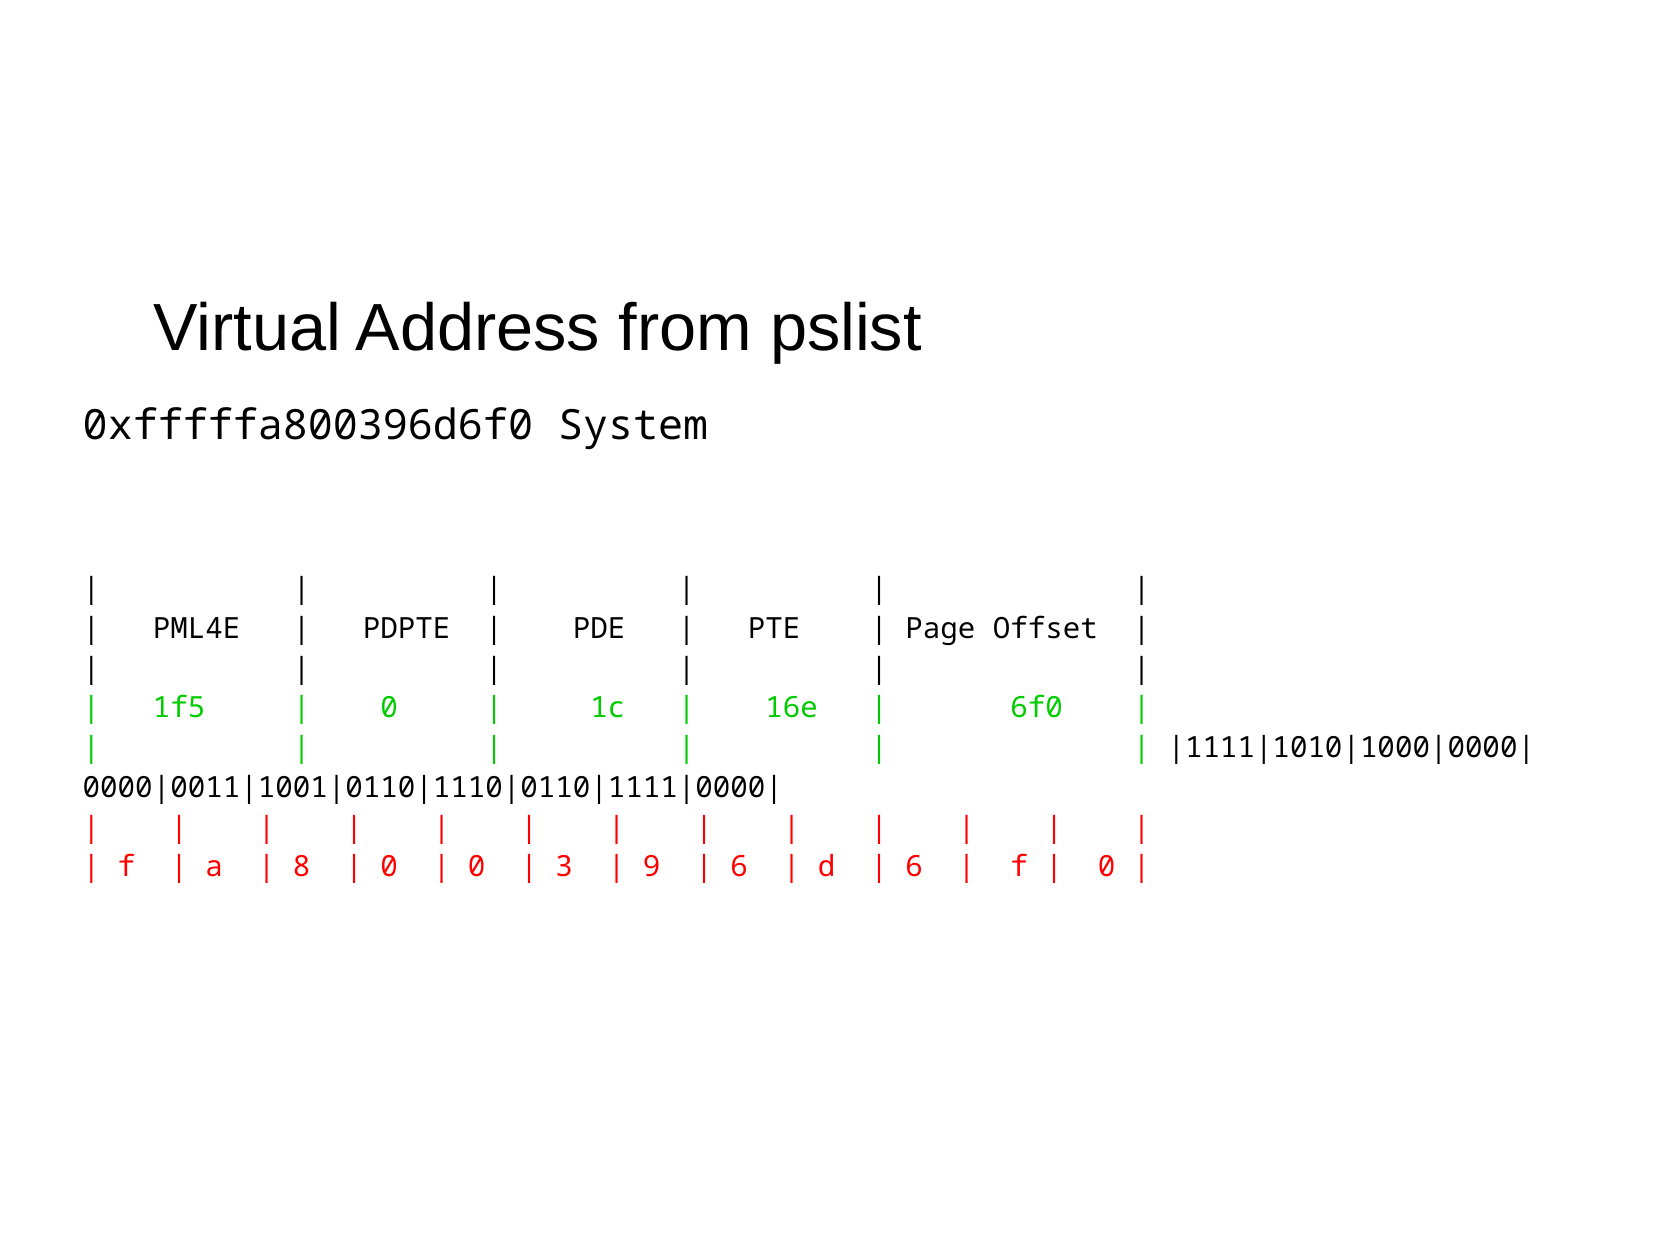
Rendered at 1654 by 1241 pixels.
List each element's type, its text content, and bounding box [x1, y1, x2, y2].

list Virtual Address from pslist 0xfffffa800396d6f0 System | | | | | | | PML4E | PDPTE | PDE | PTE | Page Offset | | | | | | | | 1f5 | 0 | 1c | 16e | 6f0 | | | | | | | |1111|1010|1000|0000|0000|0011|1001|0110|1110|0110|1111|0000| | | | | | | | | | | | | | | f | a | 8 | 0 | 0 | 3 | 9 | 6 | d | 6 | f | 0 | [82, 290, 1571, 1010]
